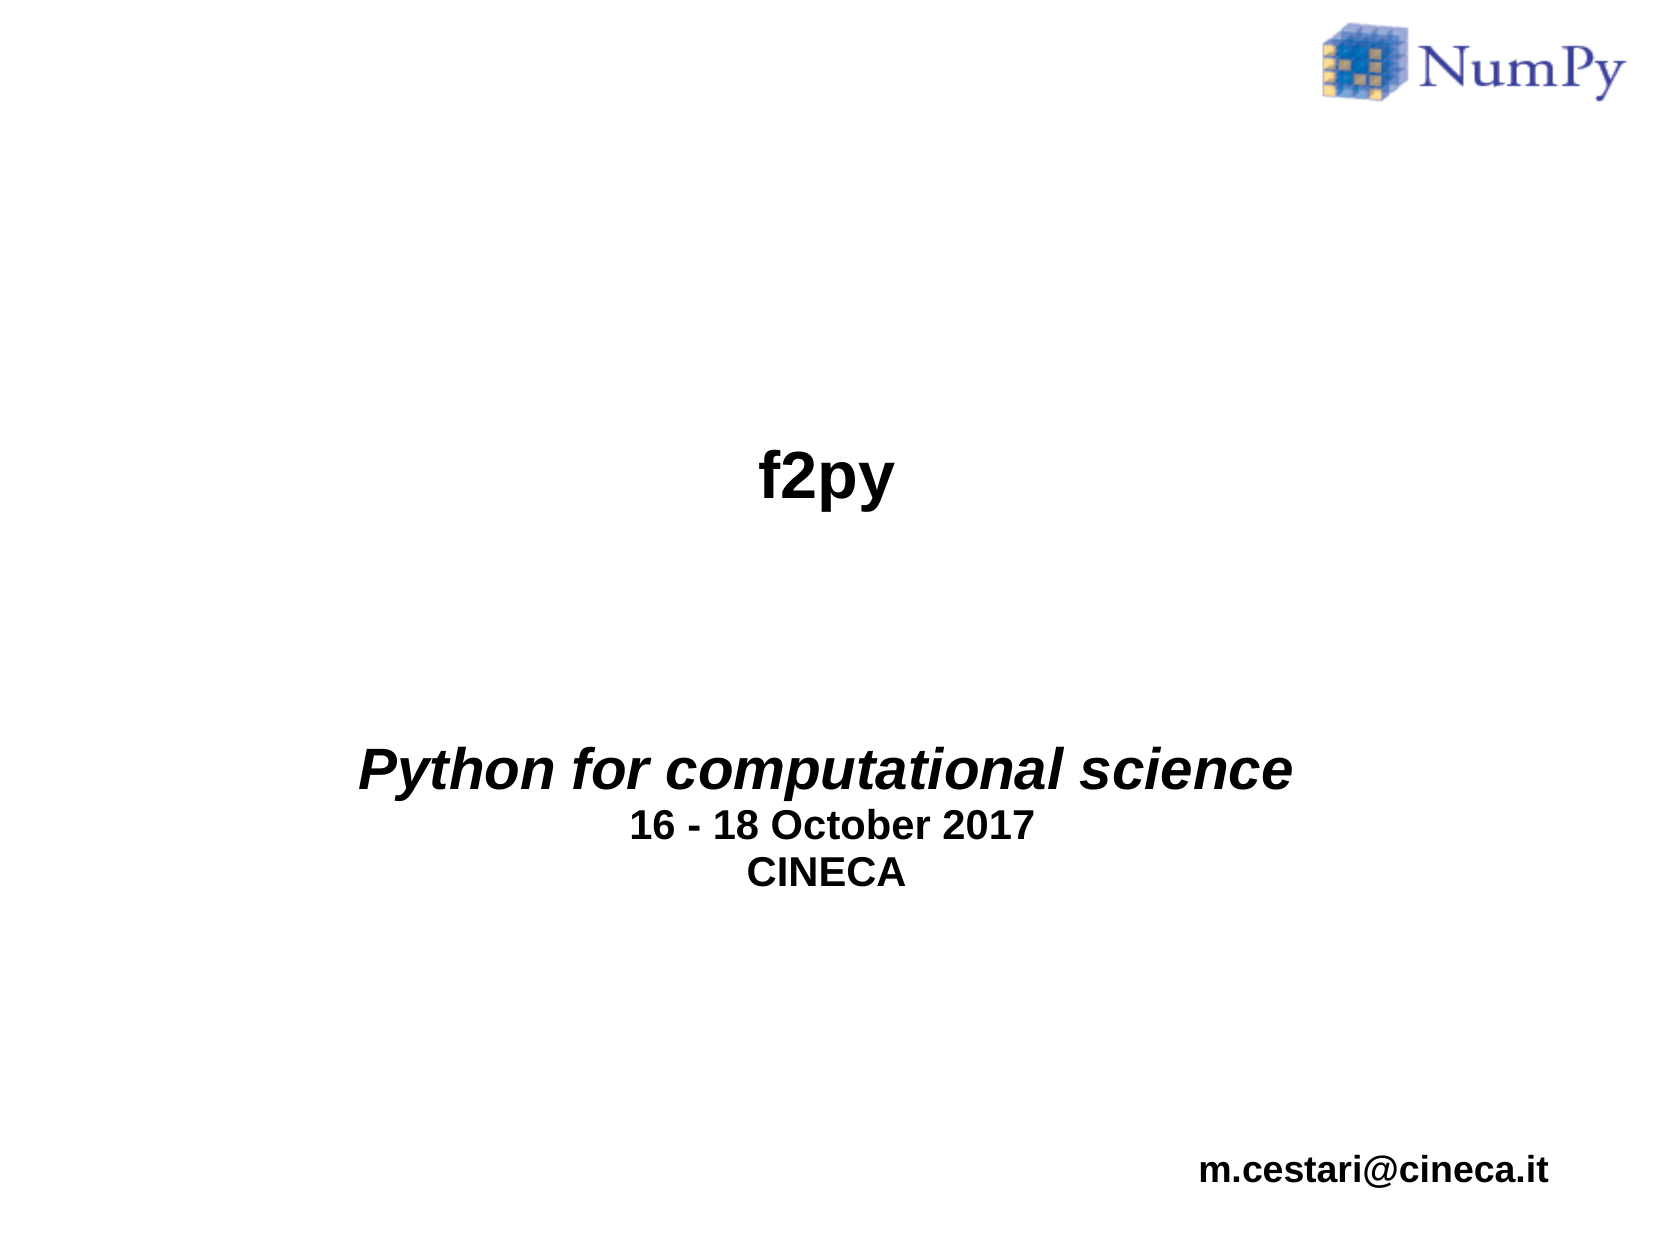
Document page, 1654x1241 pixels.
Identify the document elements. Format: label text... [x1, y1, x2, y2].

text_box m.cestari@cineca.it [1183, 1141, 1565, 1198]
picture [1302, 13, 1635, 113]
title f2py Python for computational science 16 - 18 October 2017 CINECA [82, 387, 1571, 945]
